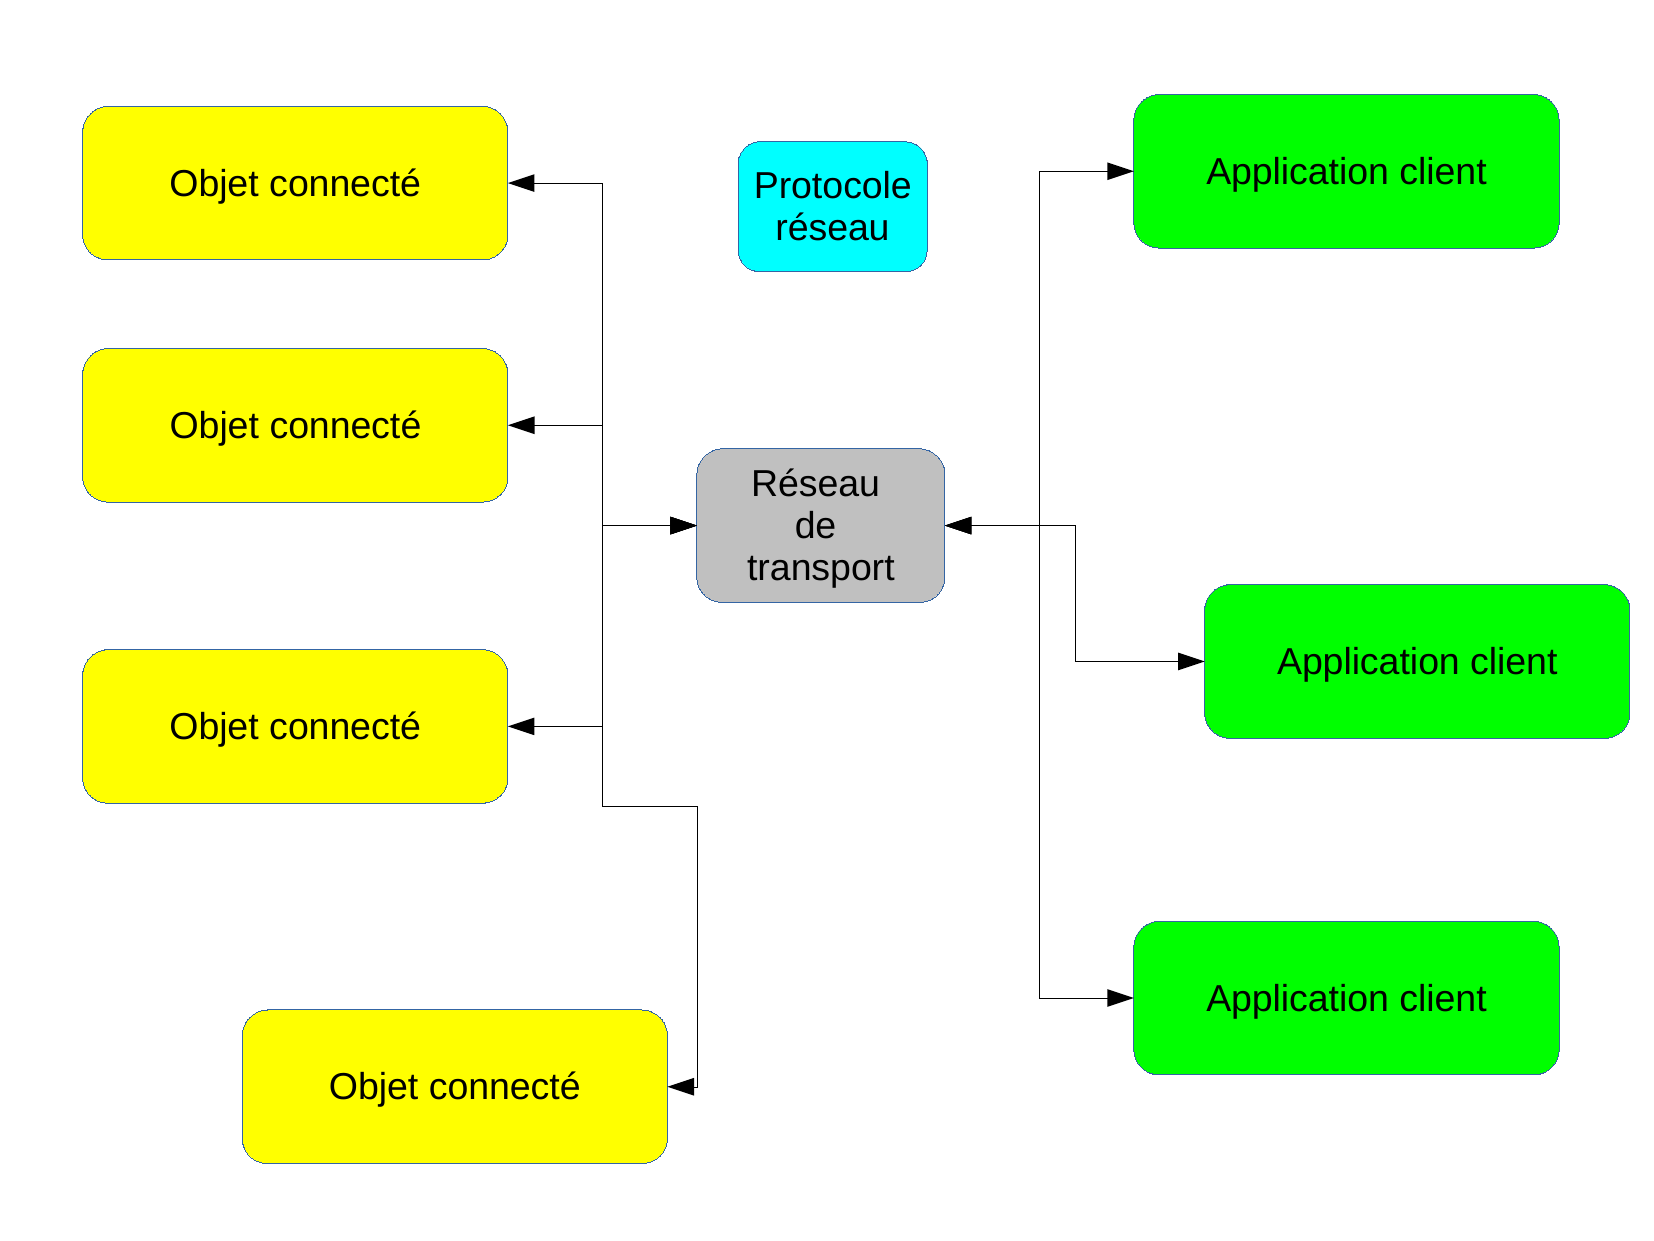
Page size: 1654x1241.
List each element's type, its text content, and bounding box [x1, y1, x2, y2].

text_box Objet connecté [82, 106, 508, 260]
text_box Application client [1133, 94, 1560, 249]
text_box Objet connecté [82, 348, 508, 503]
text_box Réseau de transport [696, 448, 945, 603]
text_box Application client [1204, 584, 1630, 739]
text_box Objet connecté [82, 649, 508, 804]
text_box Application client [1133, 921, 1560, 1075]
text_box Objet connecté [242, 1009, 668, 1164]
text_box Protocole réseau [738, 141, 928, 272]
